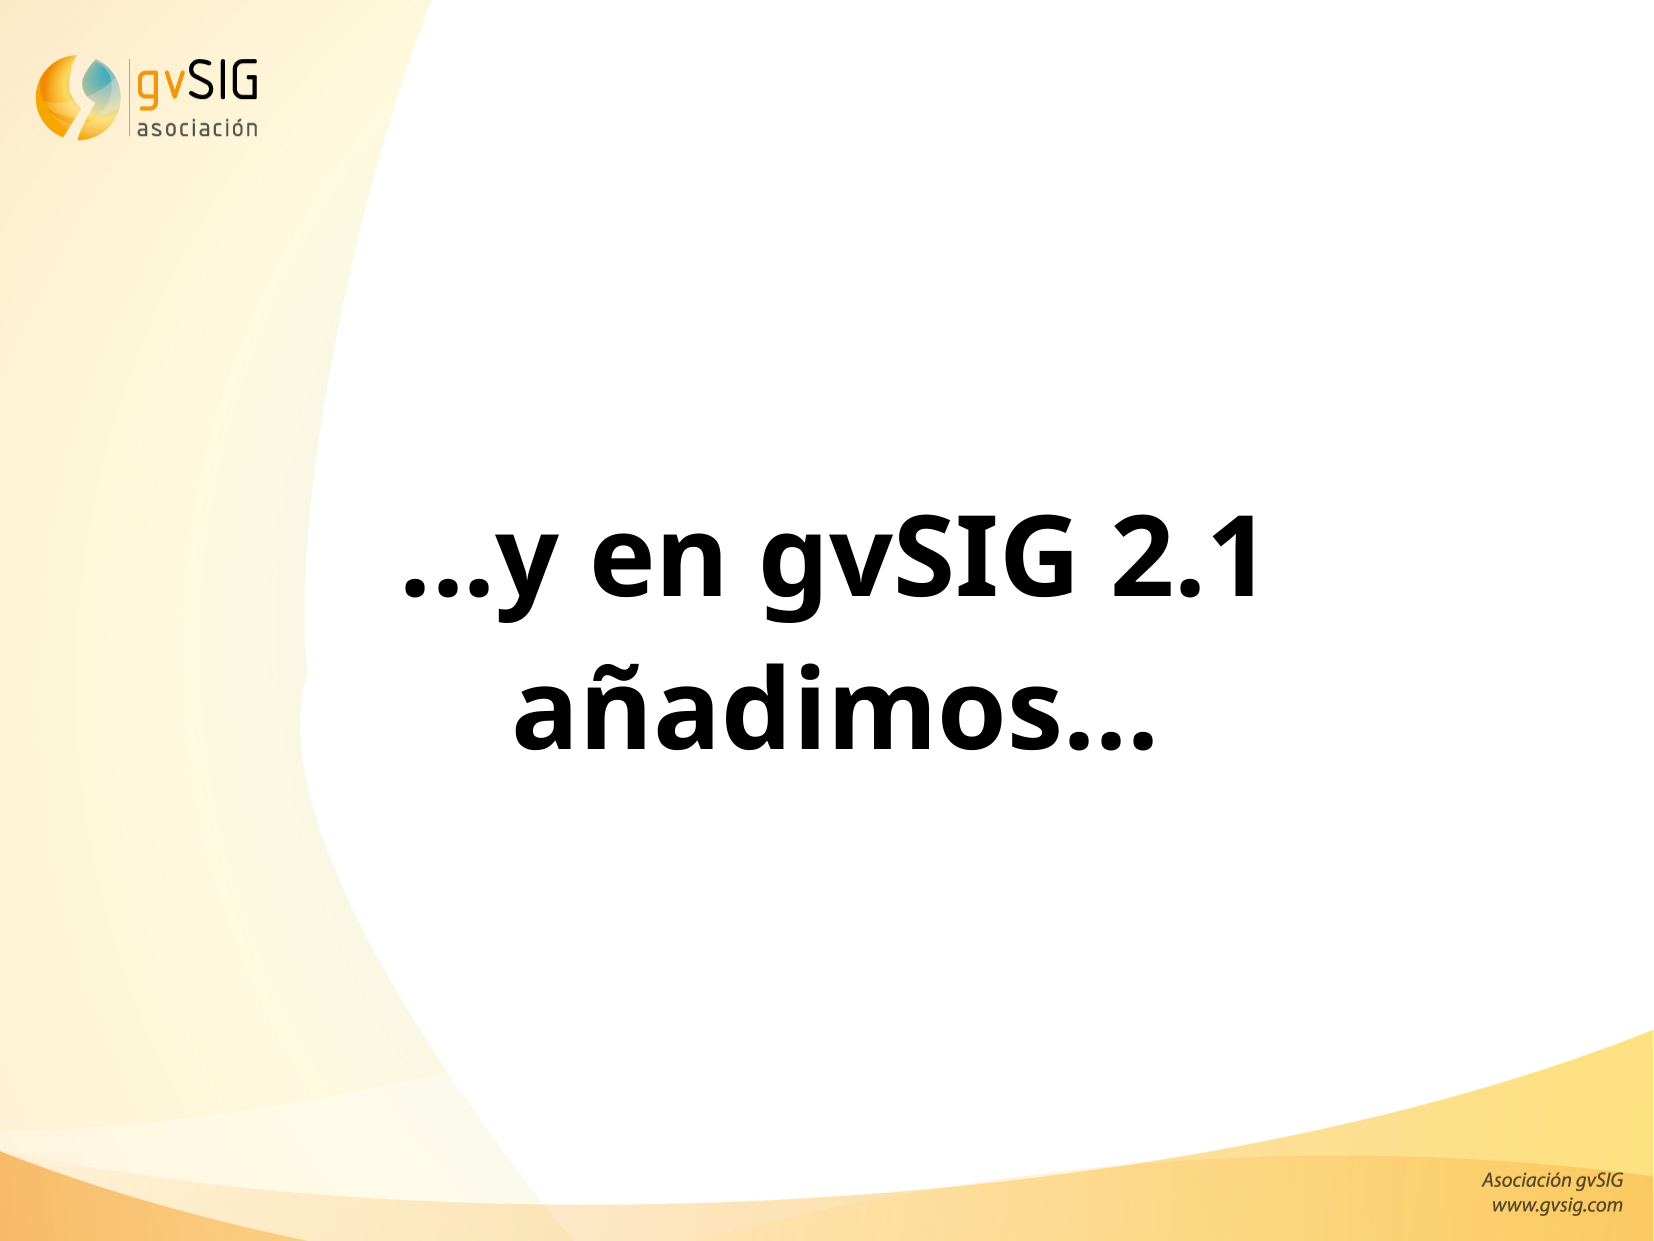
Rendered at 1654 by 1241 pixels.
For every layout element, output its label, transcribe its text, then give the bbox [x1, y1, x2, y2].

title ...y en gvSIG 2.1 añadimos... [377, 499, 1294, 759]
picture [0, 0, 1654, 1241]
